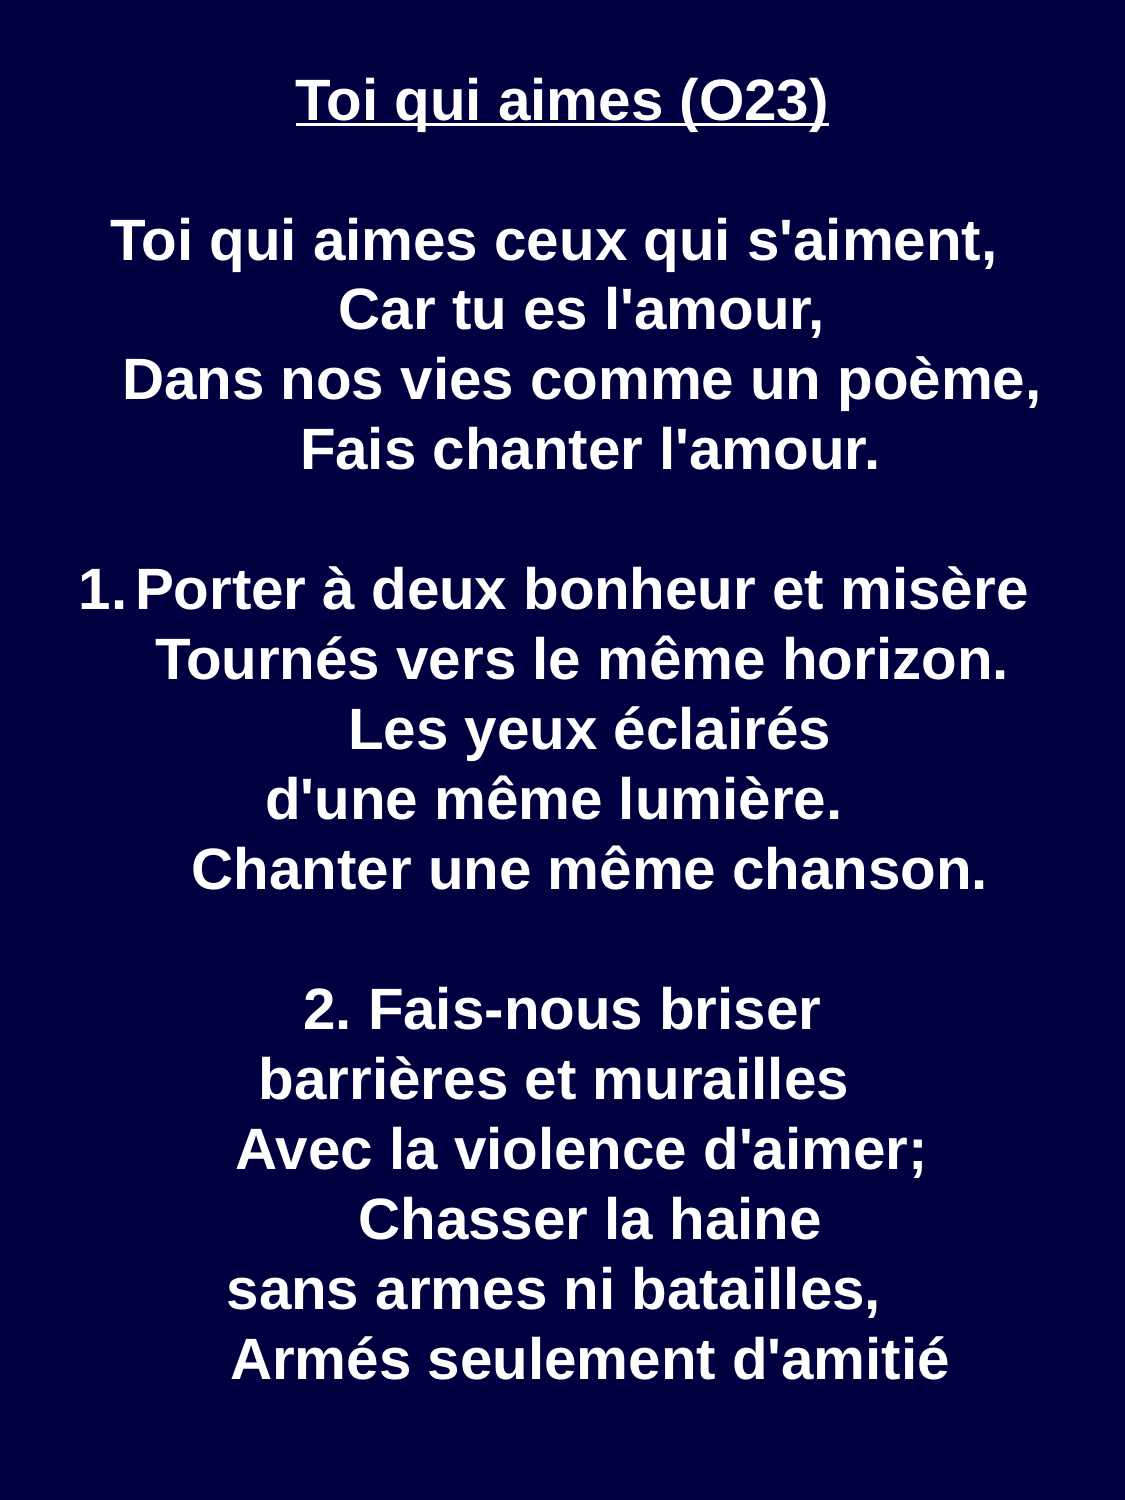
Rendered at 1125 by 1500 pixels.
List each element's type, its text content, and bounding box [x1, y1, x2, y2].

text_box Toi qui aimes (O23) Toi qui aimes ceux qui s'aiment, Car tu es l'amour, Dans nos vies comme un poème, Fais chanter l'amour. Porter à deux bonheur et misère Tournés vers le même horizon. Les yeux éclairés d'une même lumière. Chanter une même chanson. 2. Fais-nous briser barrières et murailles Avec la violence d'aimer; Chasser la haine sans armes ni batailles, Armés seulement d'amitié [39, 53, 1086, 1399]
